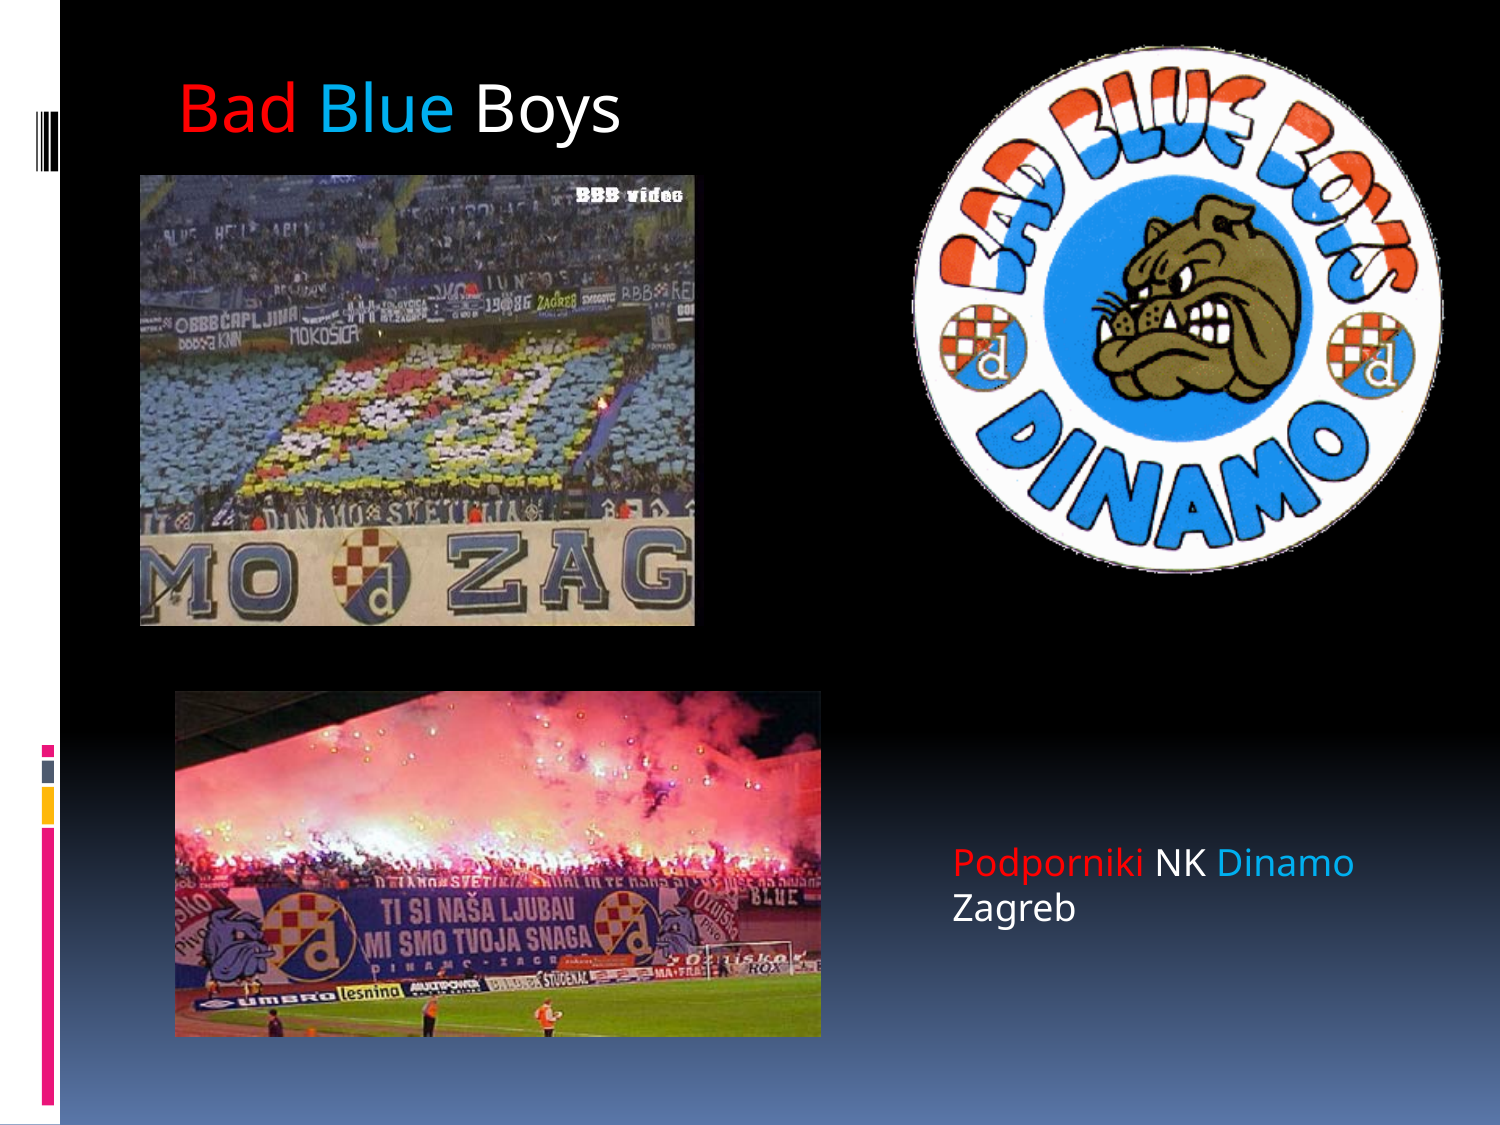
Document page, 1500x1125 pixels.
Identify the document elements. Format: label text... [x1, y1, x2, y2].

text_box Bad Blue Boys [162, 58, 638, 154]
picture [890, 23, 1466, 588]
picture [140, 175, 704, 626]
text_box Podporniki NK Dinamo Zagreb [937, 831, 1454, 937]
picture [175, 691, 821, 1037]
